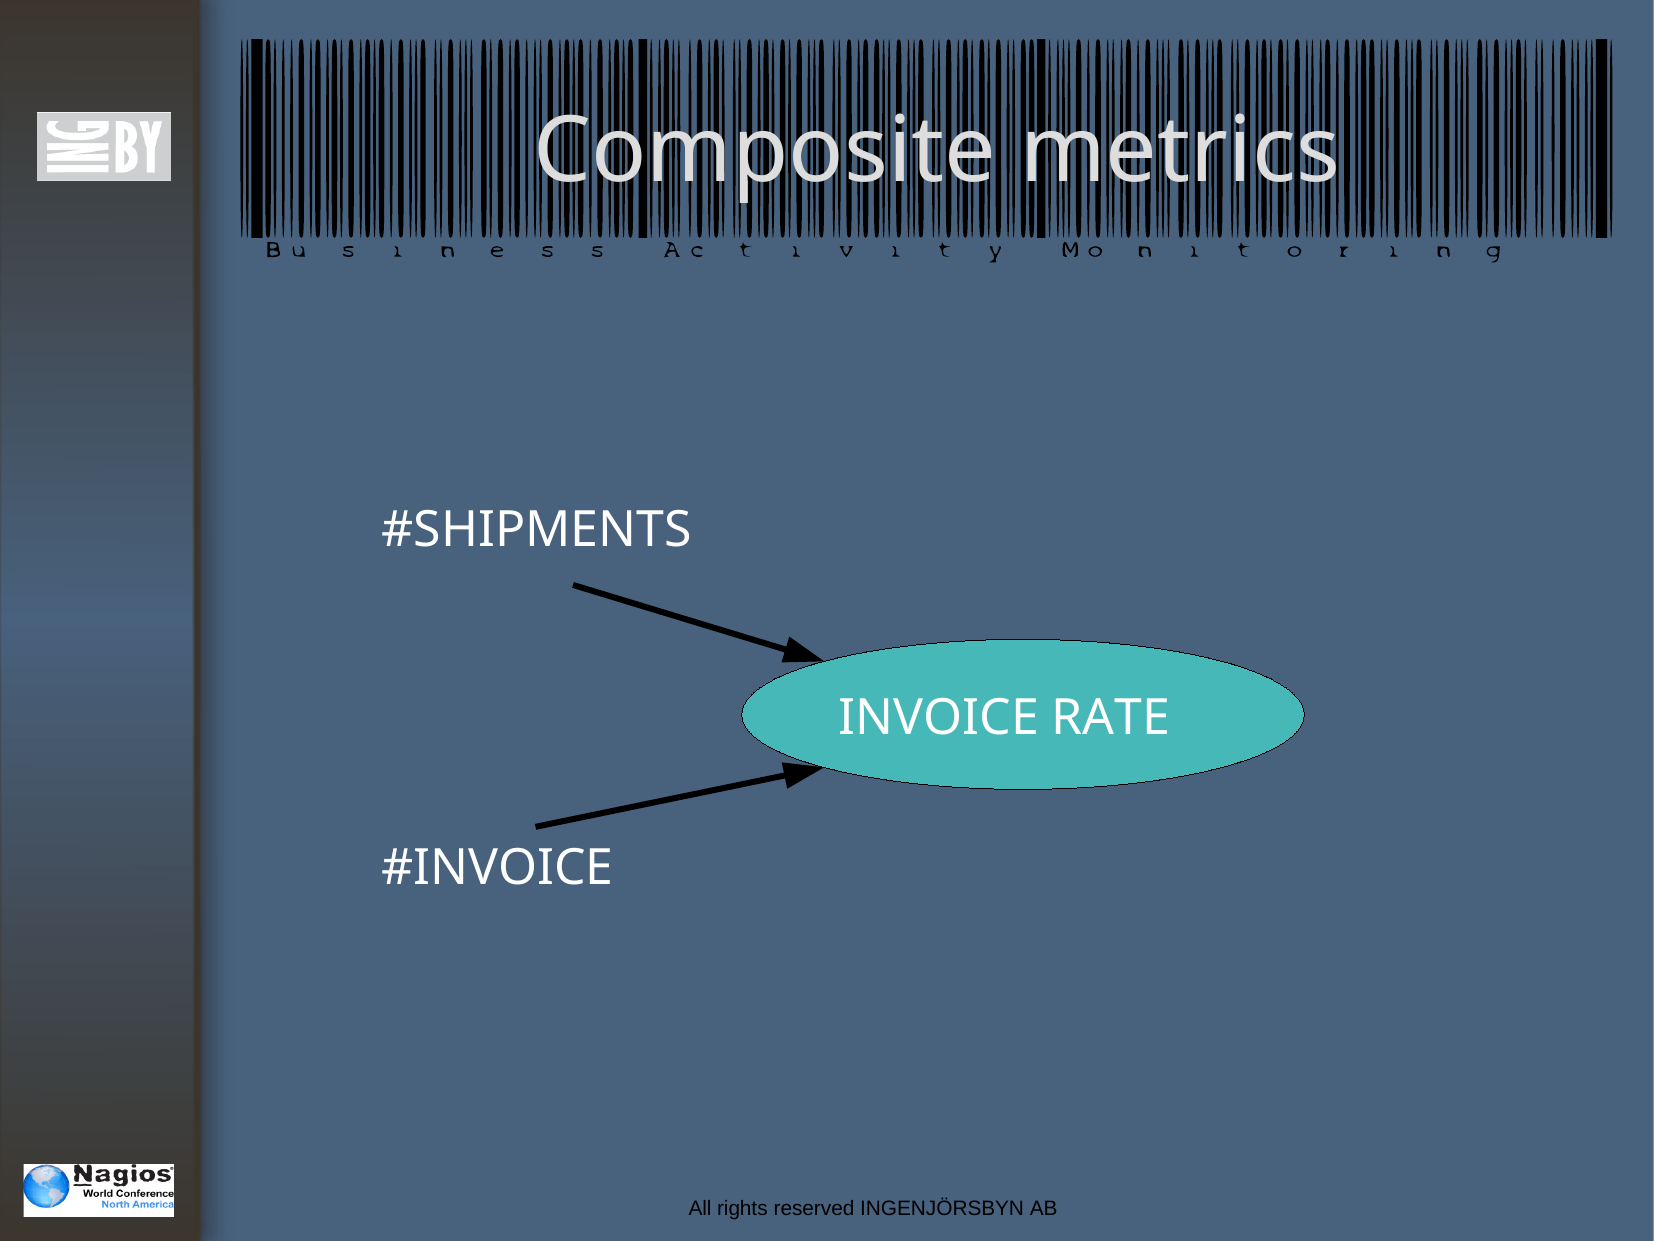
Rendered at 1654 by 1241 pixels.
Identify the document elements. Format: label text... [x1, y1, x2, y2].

picture [0, 0, 1654, 1241]
text_box #INVOICE [366, 826, 705, 902]
text_box INVOICE RATE [741, 639, 1305, 790]
title Composite metrics [261, 7, 1613, 283]
text_box #SHIPMENTS [366, 489, 780, 585]
